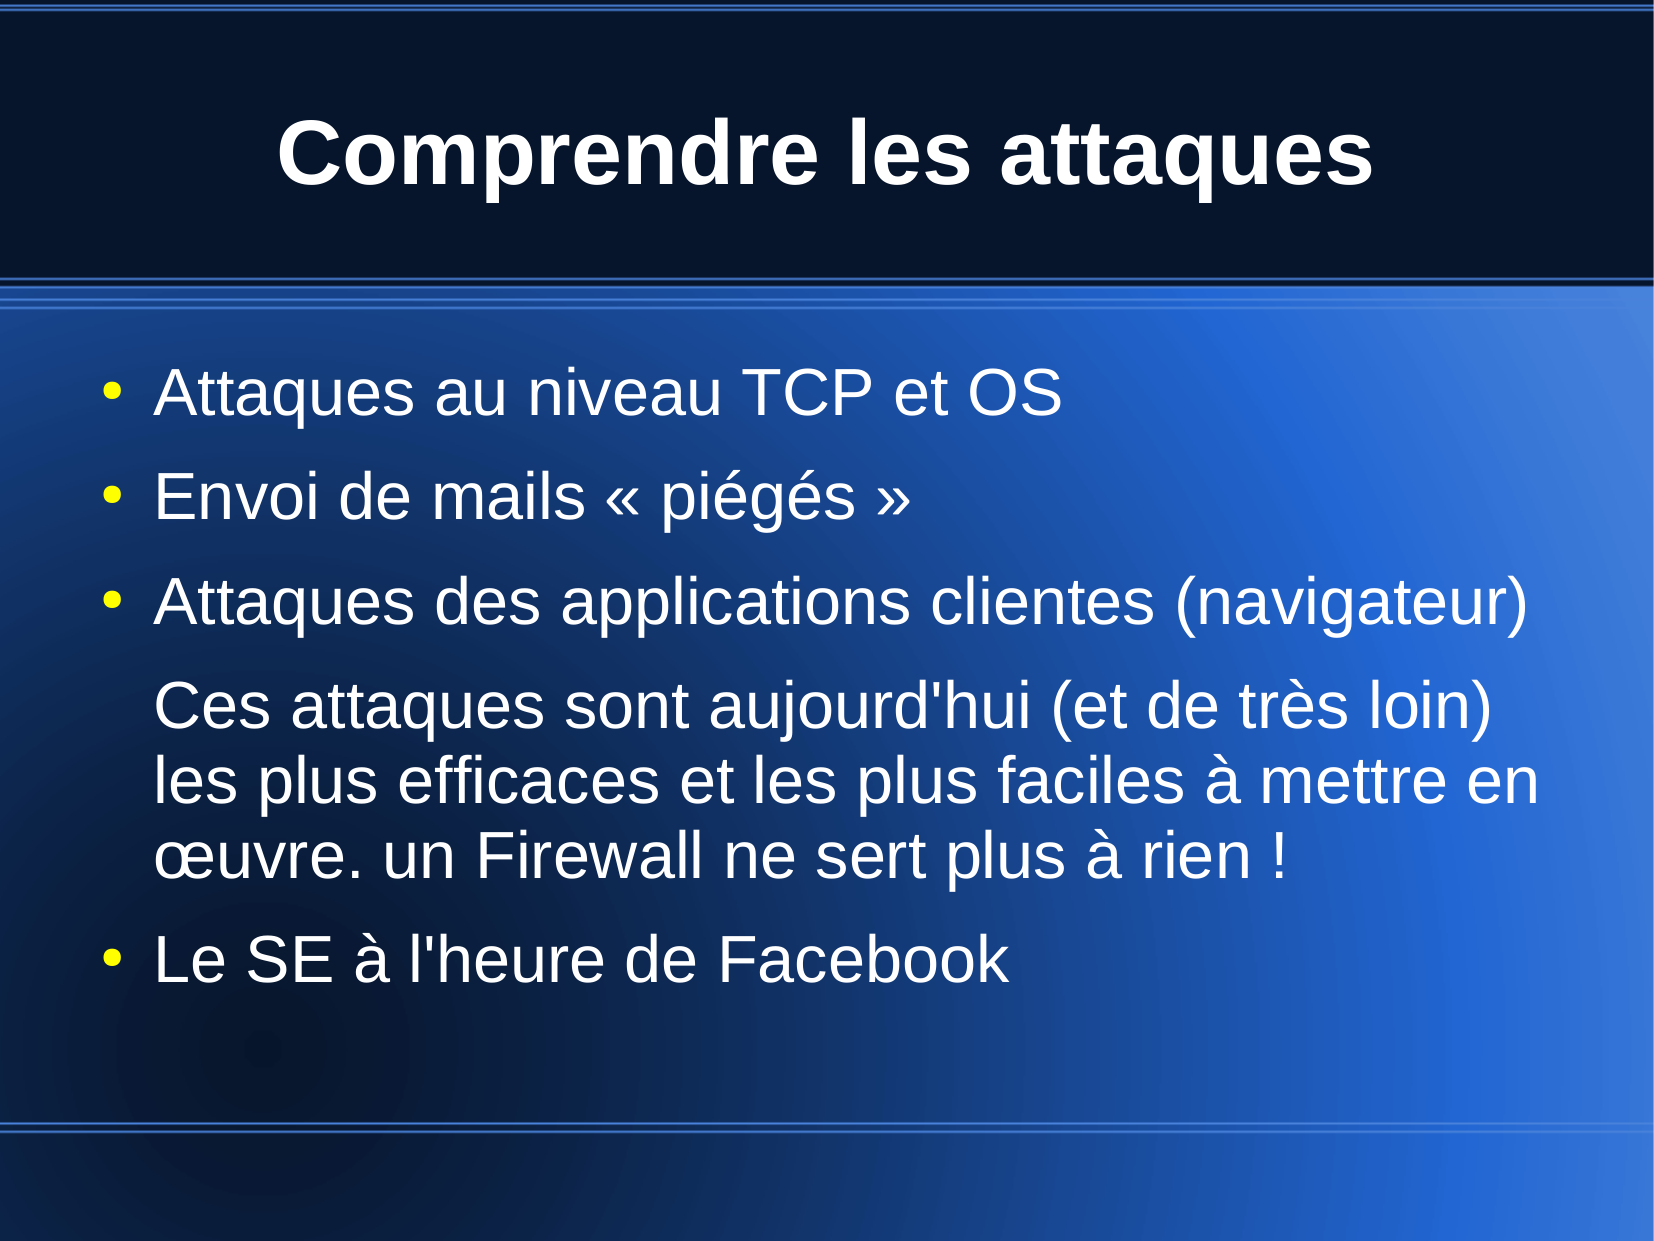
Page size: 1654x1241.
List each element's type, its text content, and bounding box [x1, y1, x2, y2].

list Attaques au niveau TCP et OS Envoi de mails « piégés » Attaques des applications clientes (navigateur) Ces attaques sont aujourd'hui (et de très loin) les plus efficaces et les plus faciles à mettre en œuvre. un Firewall ne sert plus à rien ! Le SE à l'heure de Facebook [82, 355, 1571, 1174]
title Comprendre les attaques [82, 49, 1571, 257]
picture [0, 0, 1654, 1241]
